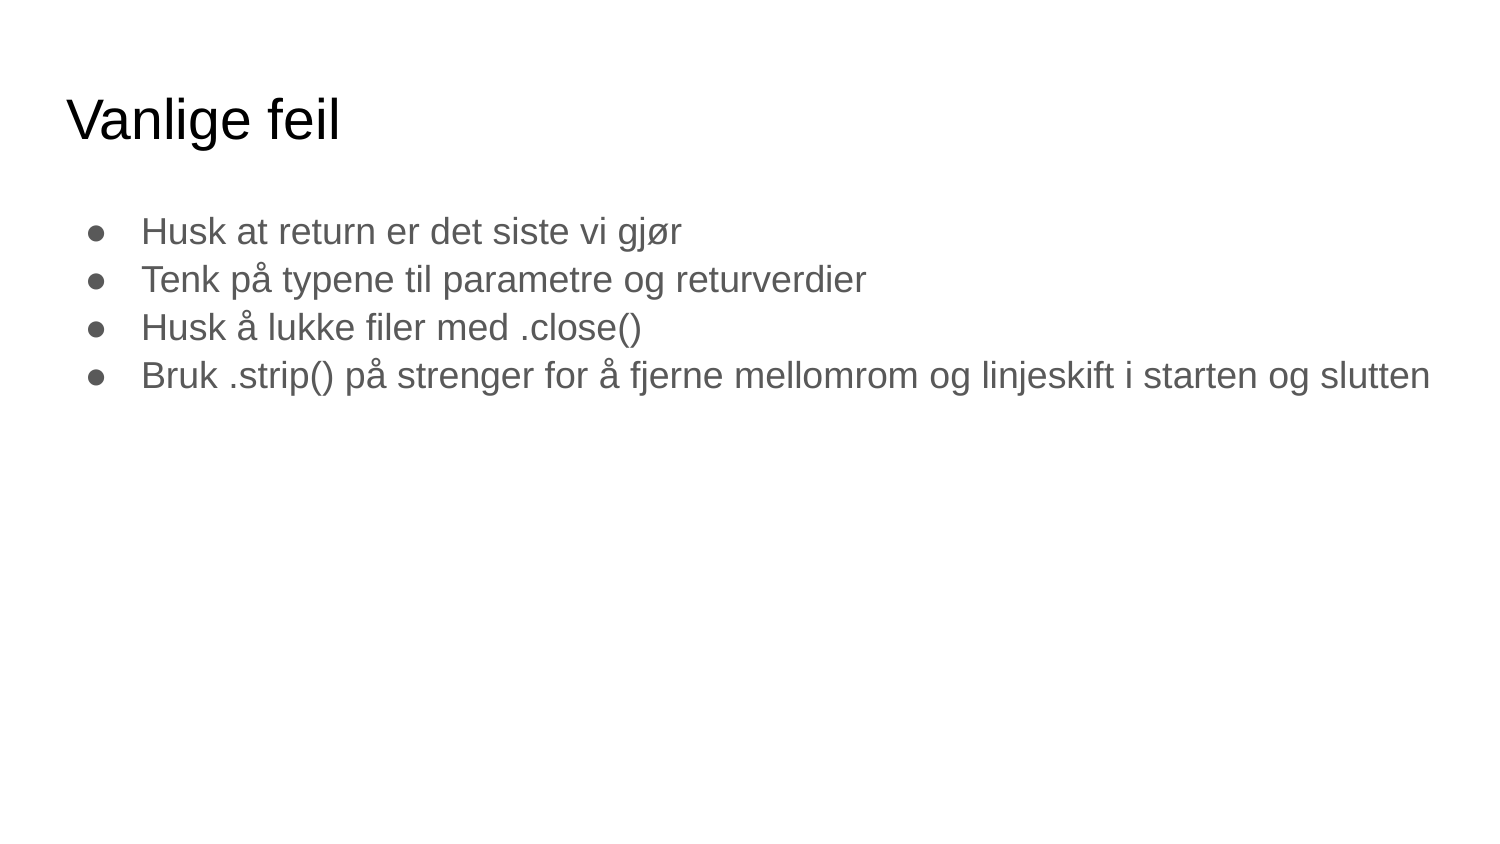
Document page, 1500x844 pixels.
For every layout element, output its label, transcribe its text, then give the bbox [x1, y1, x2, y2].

title Vanlige feil [51, 72, 1449, 167]
list Husk at return er det siste vi gjør Tenk på typene til parametre og returverdier Husk å lukke filer med .close() Bruk .strip() på strenger for å fjerne mellomrom og linjeskift i starten og slutten [51, 189, 1449, 750]
